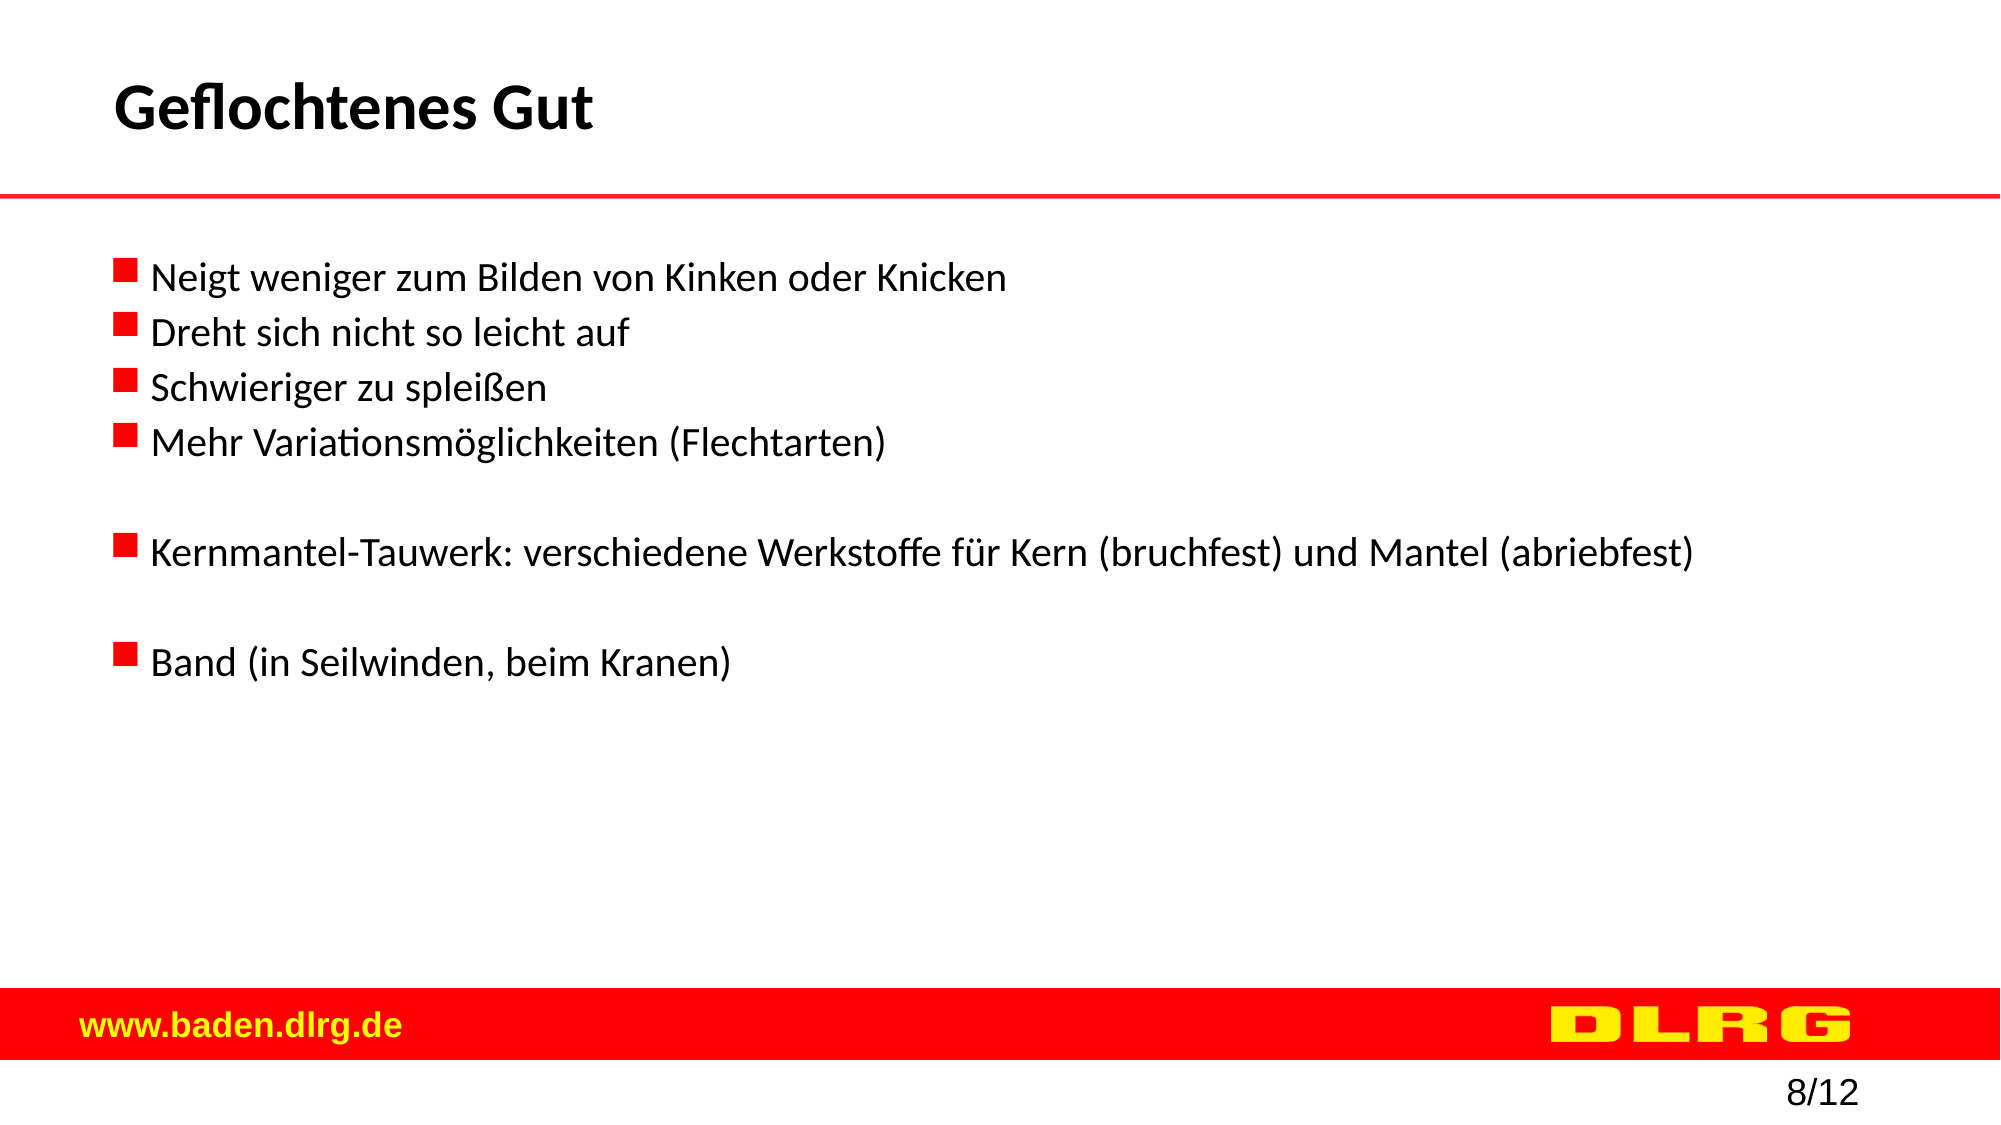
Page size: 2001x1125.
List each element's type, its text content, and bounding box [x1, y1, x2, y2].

text_box Neigt weniger zum Bilden von Kinken oder Knicken Dreht sich nicht so leicht auf Schwieriger zu spleißen Mehr Variationsmöglichkeiten (Flechtarten) Kernmantel-Tauwerk: verschiedene Werkstoffe für Kern (bruchfest) und Mantel (abriebfest) Band (in Seilwinden, beim Kranen) [94, 237, 1909, 958]
text_box 8/12 [1771, 1060, 1925, 1111]
picture [1551, 1006, 1850, 1042]
text_box Geflochtenes Gut [99, 56, 1900, 149]
